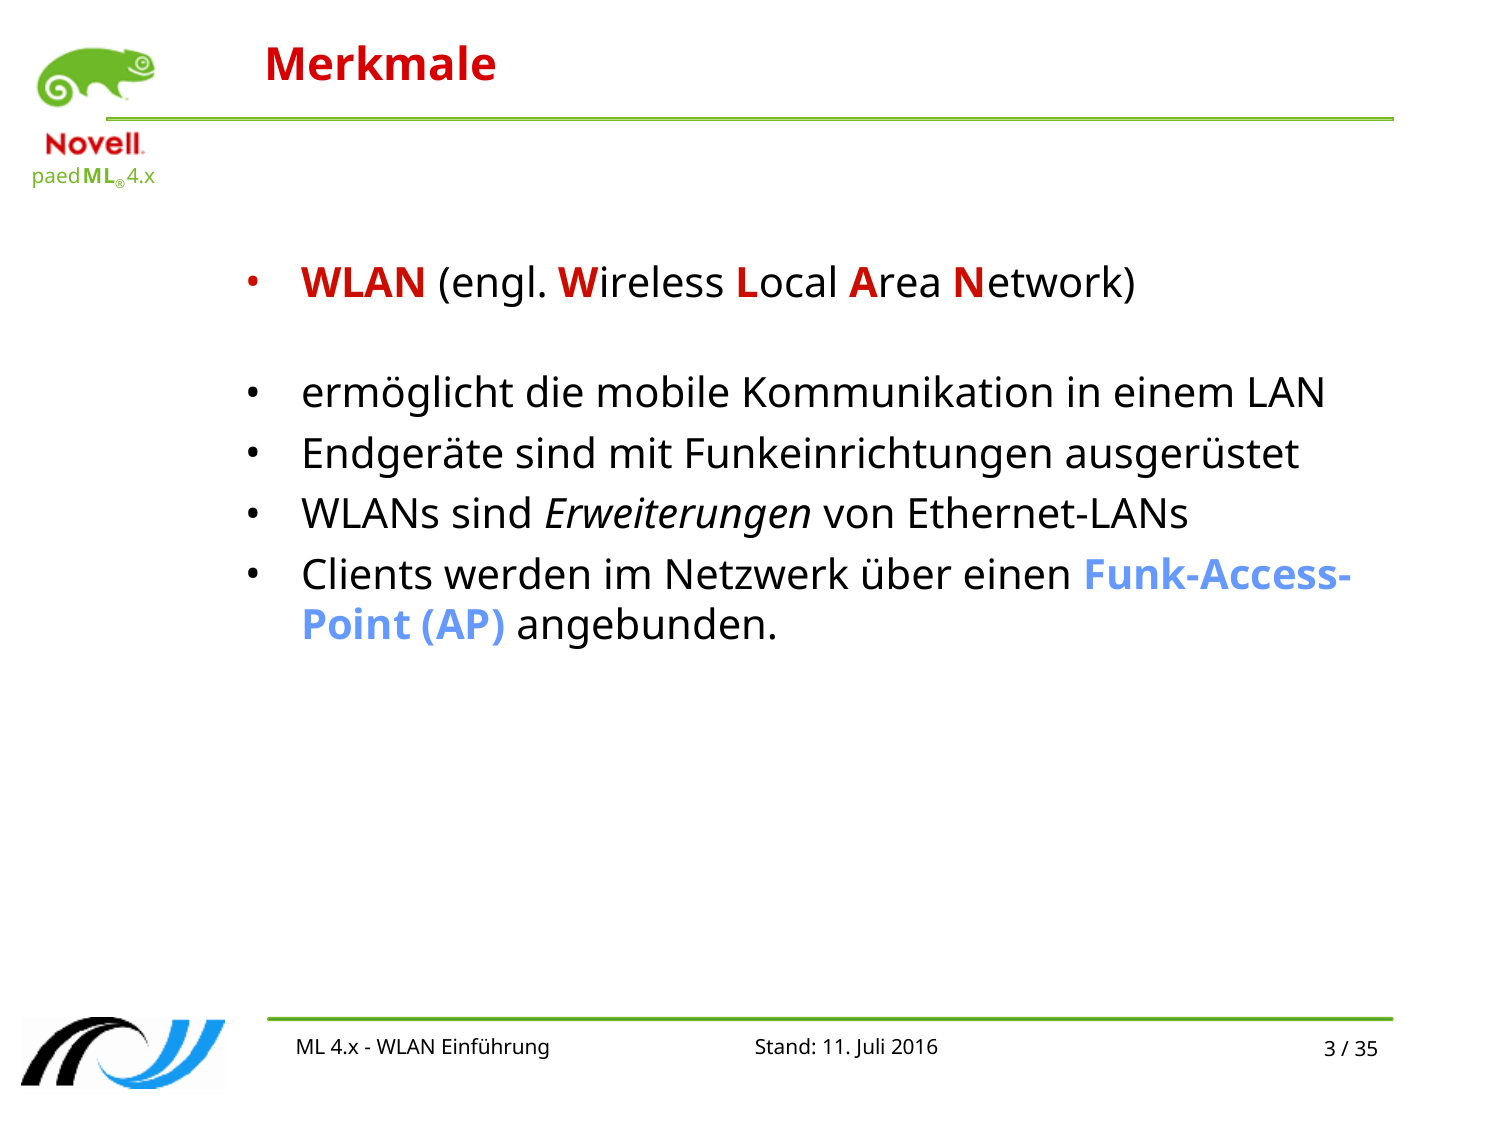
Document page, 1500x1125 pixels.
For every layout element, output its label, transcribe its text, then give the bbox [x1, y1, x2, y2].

list WLAN (engl. Wireless Local Area Network) ermöglicht die mobile Kommunikation in einem LAN Endgeräte sind mit Funkeinrichtungen ausgerüstet WLANs sind Erweiterungen von Ethernet-LANs Clients werden im Netzwerk über einen Funk-Access-Point (AP) angebunden. [230, 248, 1388, 773]
title Merkmale [232, 12, 1388, 113]
picture [21, 1017, 225, 1089]
picture [24, 32, 167, 175]
